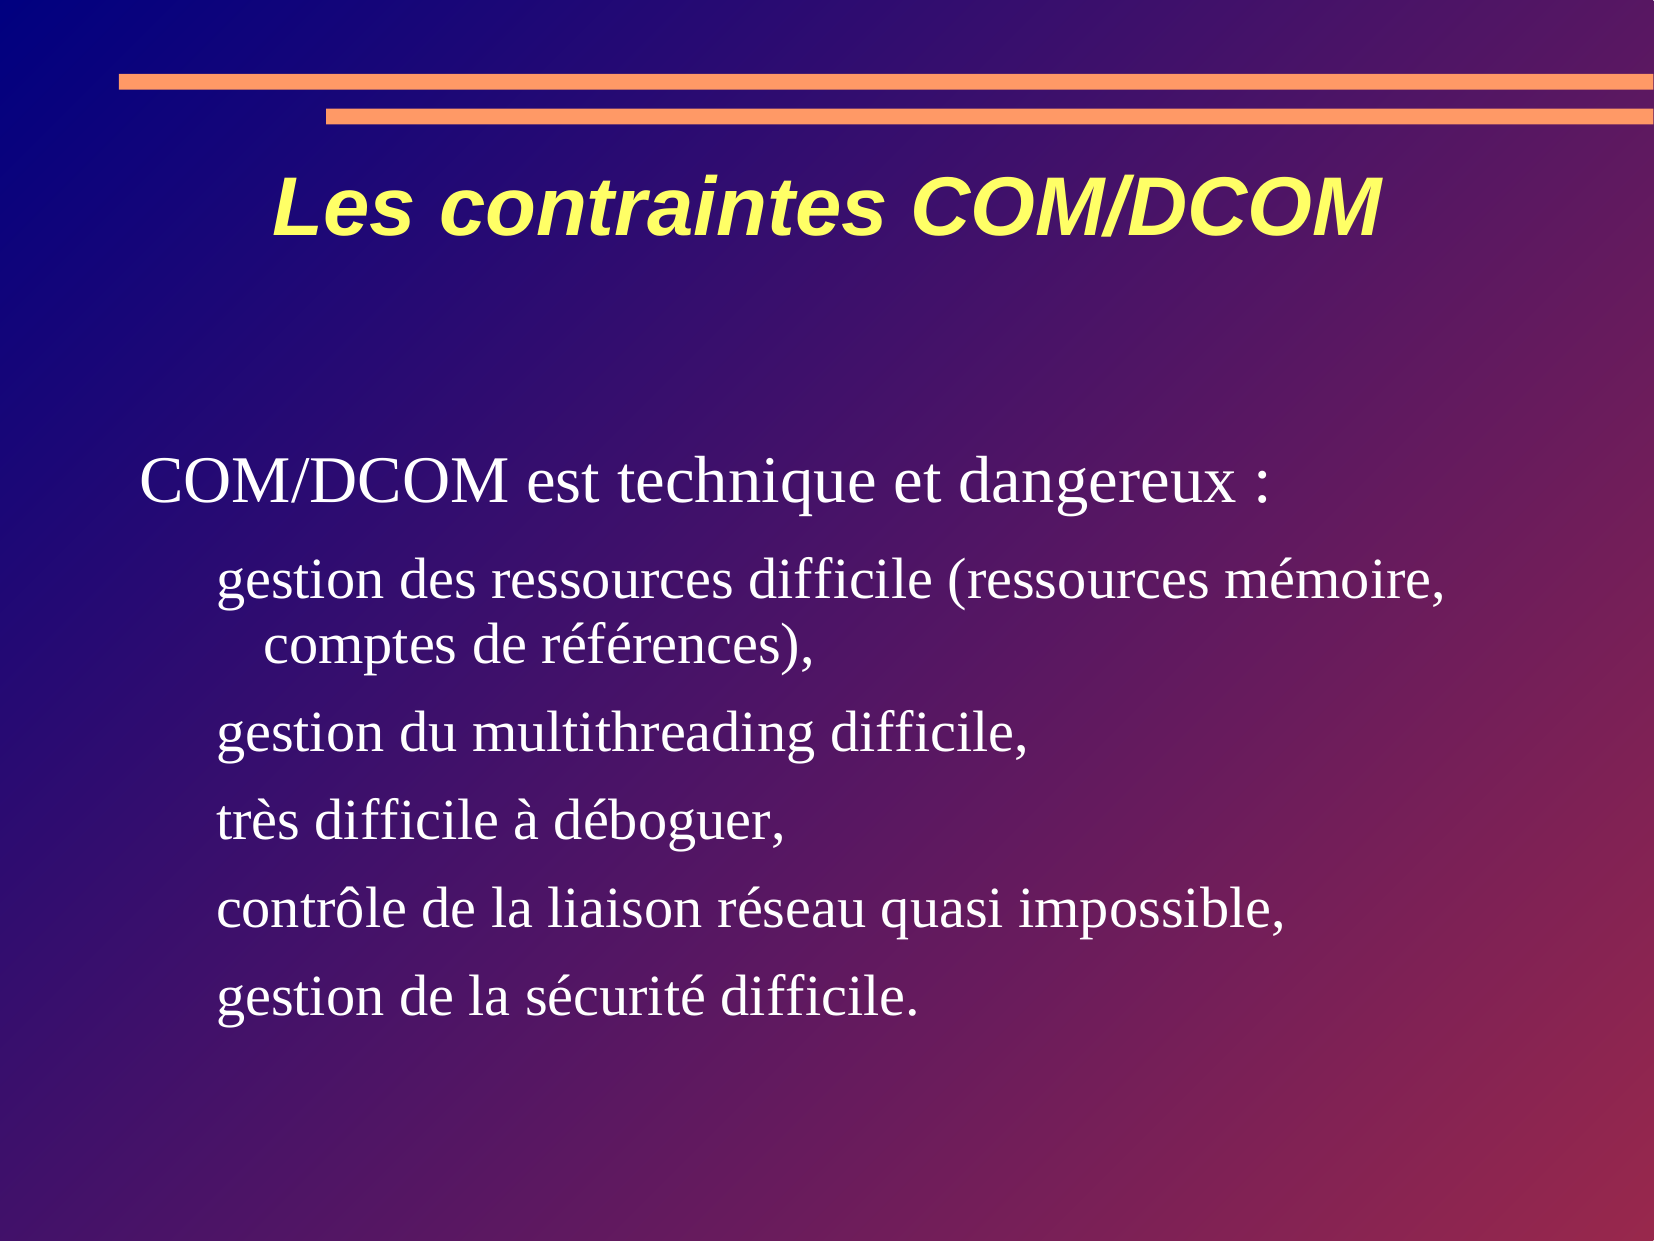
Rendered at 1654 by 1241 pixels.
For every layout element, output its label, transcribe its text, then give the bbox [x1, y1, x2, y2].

list COM/DCOM est technique et dangereux : gestion des ressources difficile (ressources mémoire, comptes de références), gestion du multithreading difficile, très difficile à déboguer, contrôle de la liaison réseau quasi impossible, gestion de la sécurité difficile. [121, 443, 1534, 1127]
title Les contraintes COM/DCOM [121, 102, 1534, 311]
